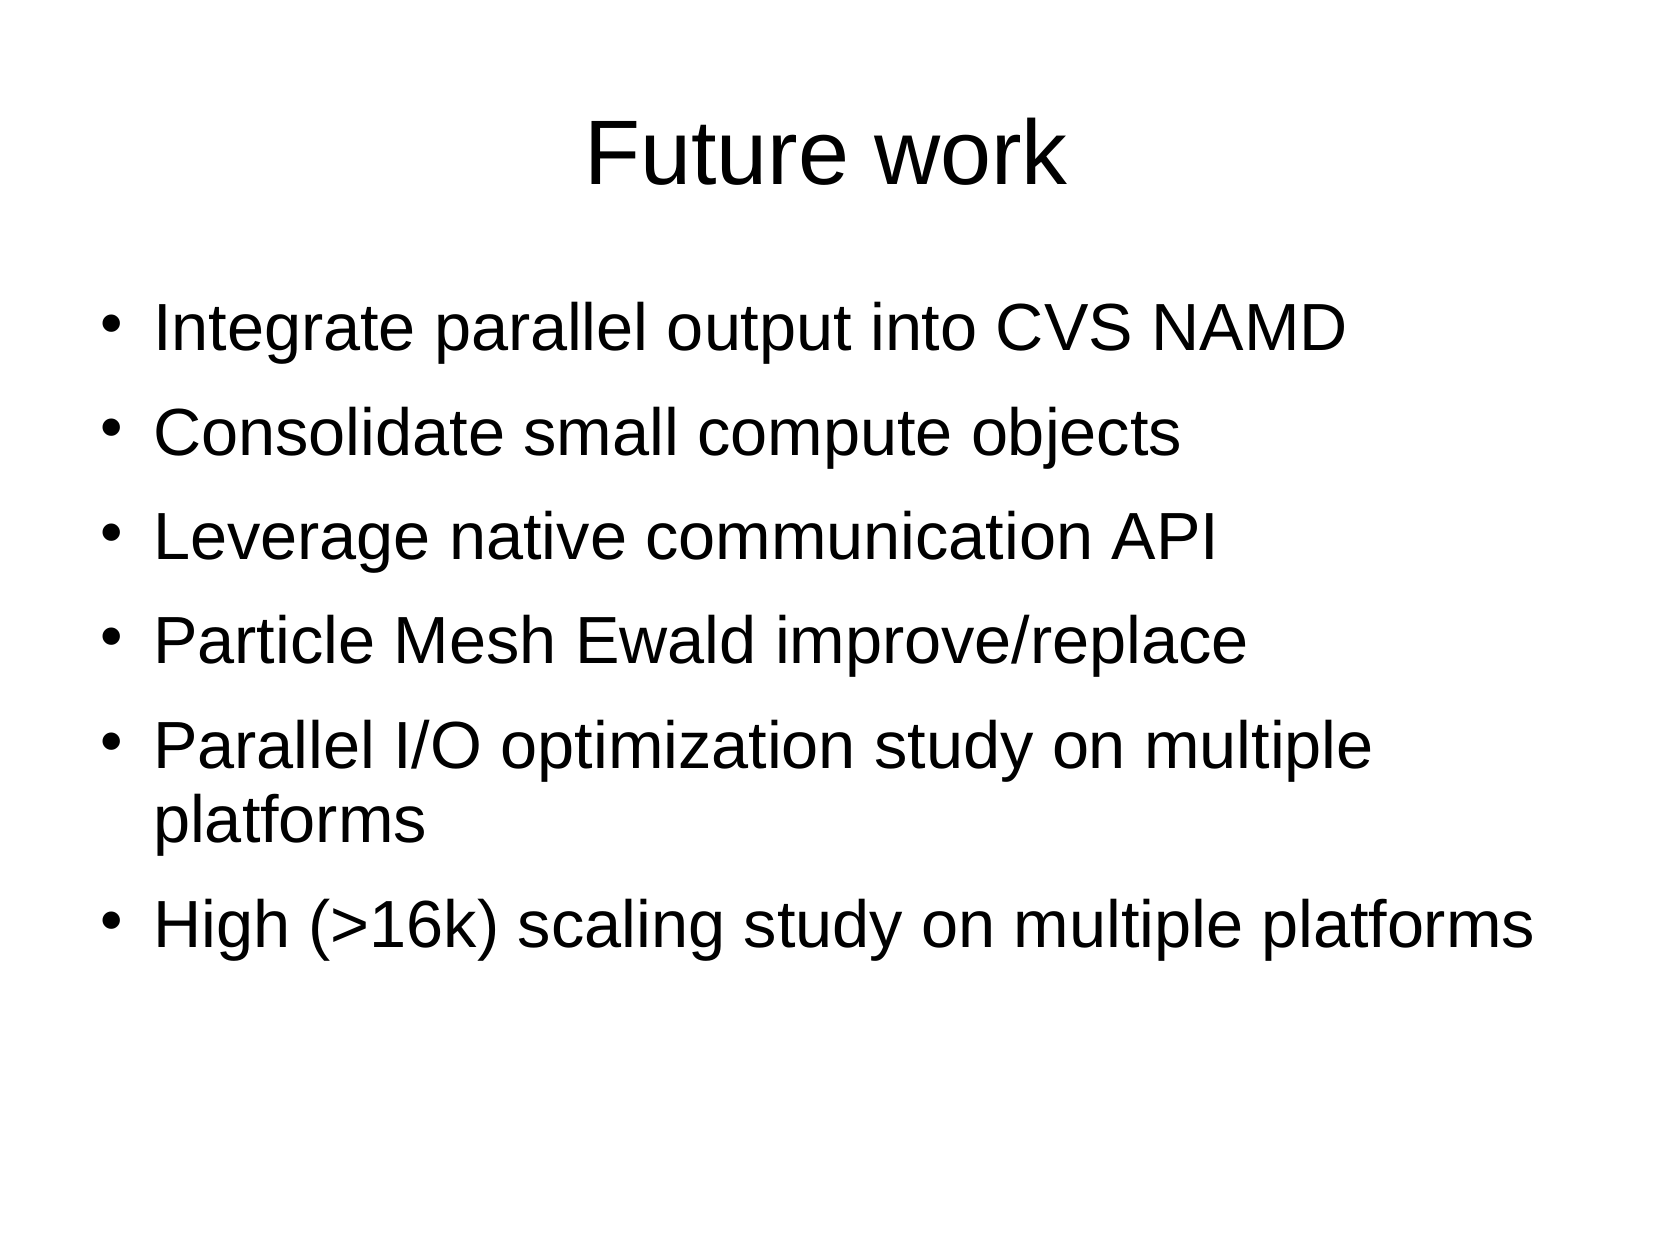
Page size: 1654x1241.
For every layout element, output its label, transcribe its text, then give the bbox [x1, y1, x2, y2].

list Integrate parallel output into CVS NAMD Consolidate small compute objects Leverage native communication API Particle Mesh Ewald improve/replace Parallel I/O optimization study on multiple platforms High (>16k) scaling study on multiple platforms [82, 290, 1571, 1109]
title Future work [82, 49, 1571, 257]
